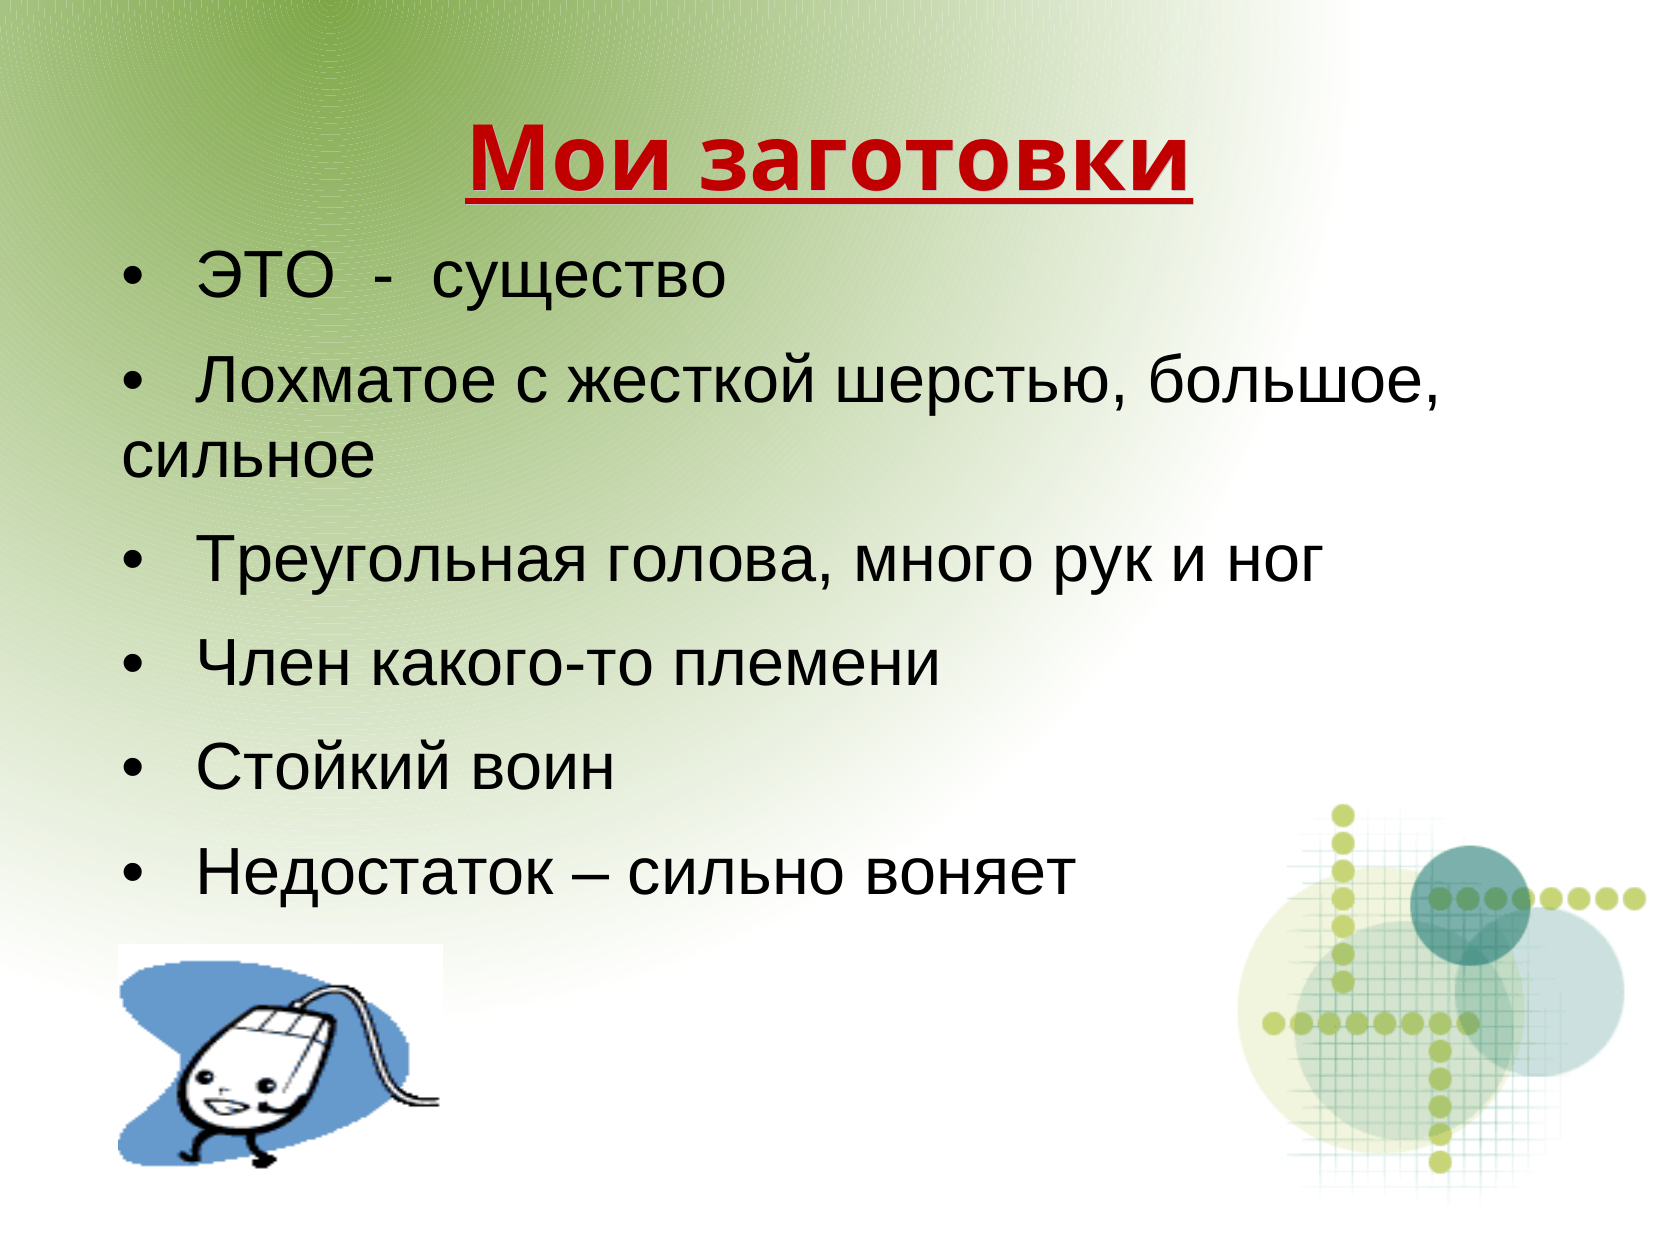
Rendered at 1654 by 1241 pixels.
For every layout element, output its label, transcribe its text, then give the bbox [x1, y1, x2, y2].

picture [1224, 792, 1654, 1211]
title Мои заготовки [123, 59, 1536, 237]
chart [845, 344, 1535, 1127]
list • ЭТО - существо • Лохматое с жесткой шерстью, большое, сильное • Треугольная голова, много рук и ног • Член какого-то племени • Стойкий воин • Недостаток – сильно воняет [121, 237, 1625, 1004]
picture [118, 944, 443, 1182]
